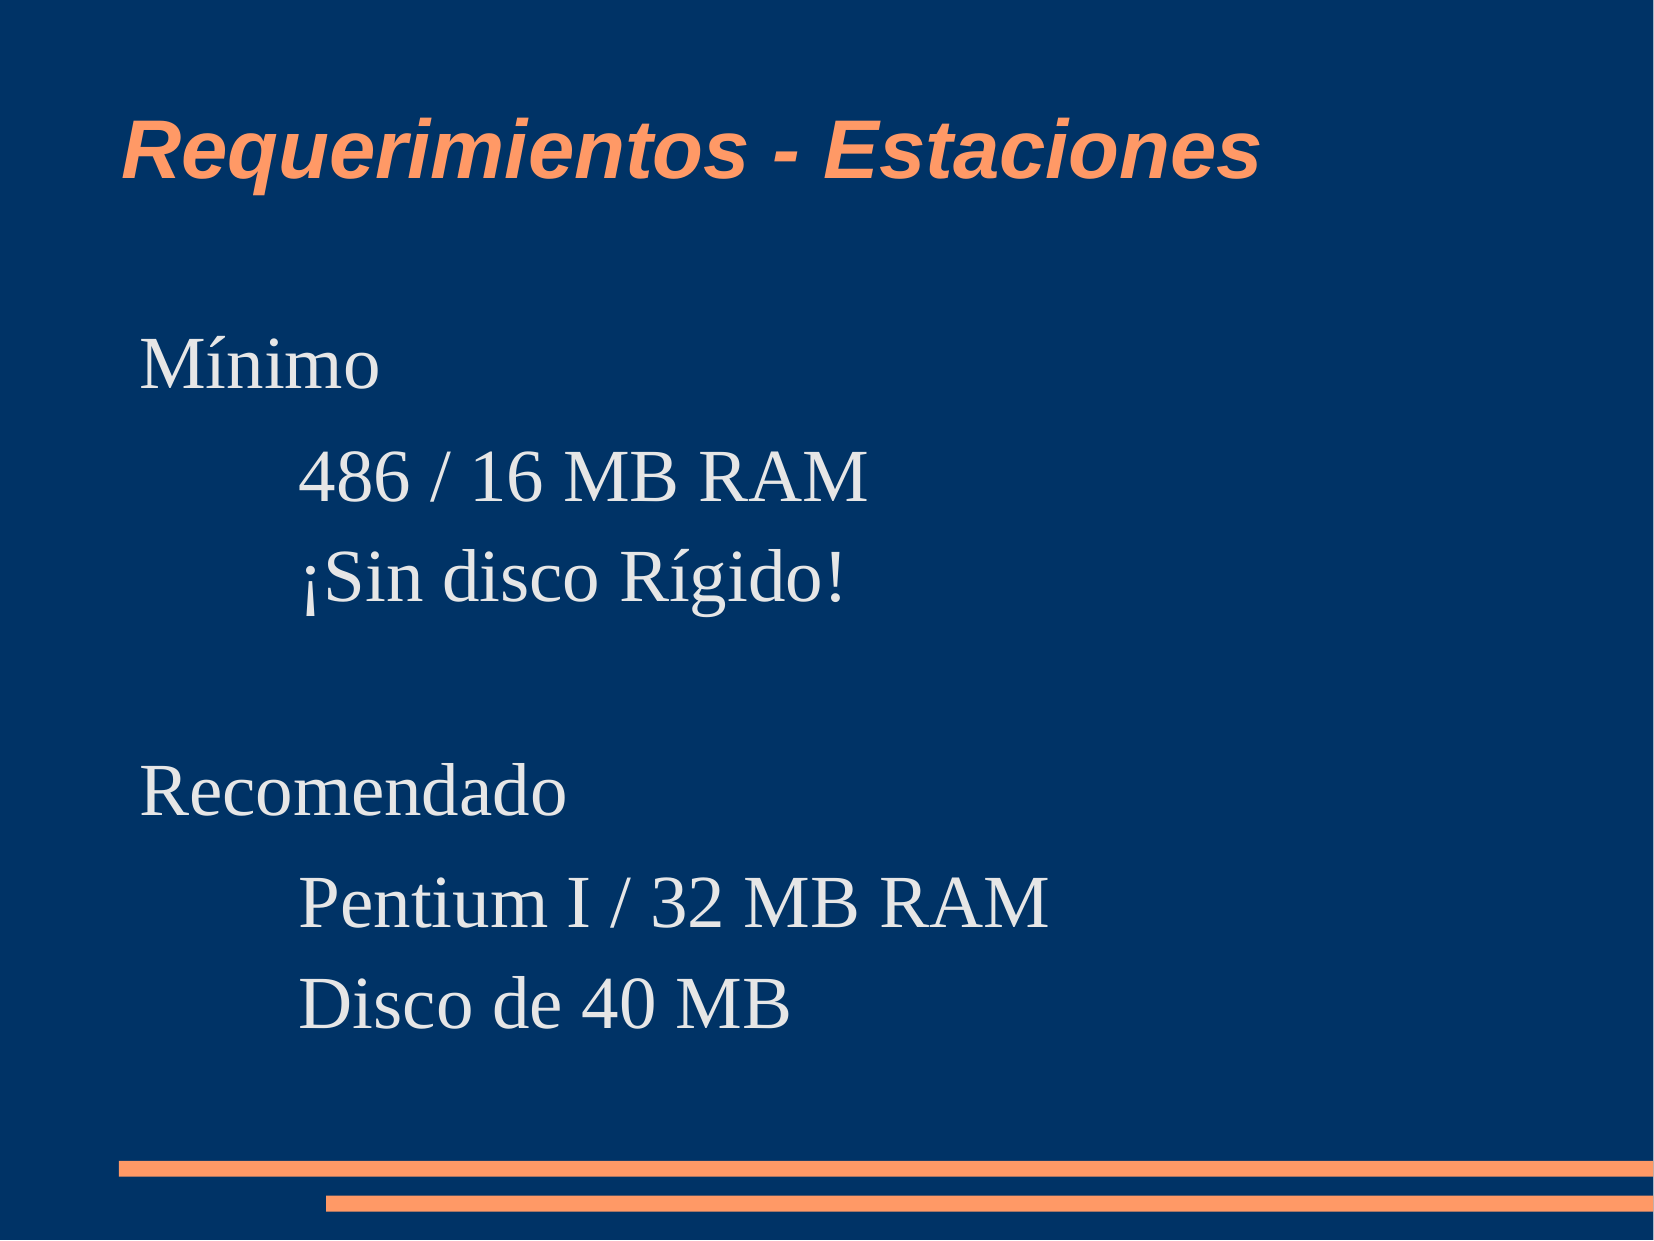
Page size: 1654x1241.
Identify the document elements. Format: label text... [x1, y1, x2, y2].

list Mínimo 486 / 16 MB RAM ¡Sin disco Rígido! Recomendado Pentium I / 32 MB RAM Disco de 40 MB [121, 322, 1561, 1132]
title Requerimientos - Estaciones [121, 46, 1534, 254]
